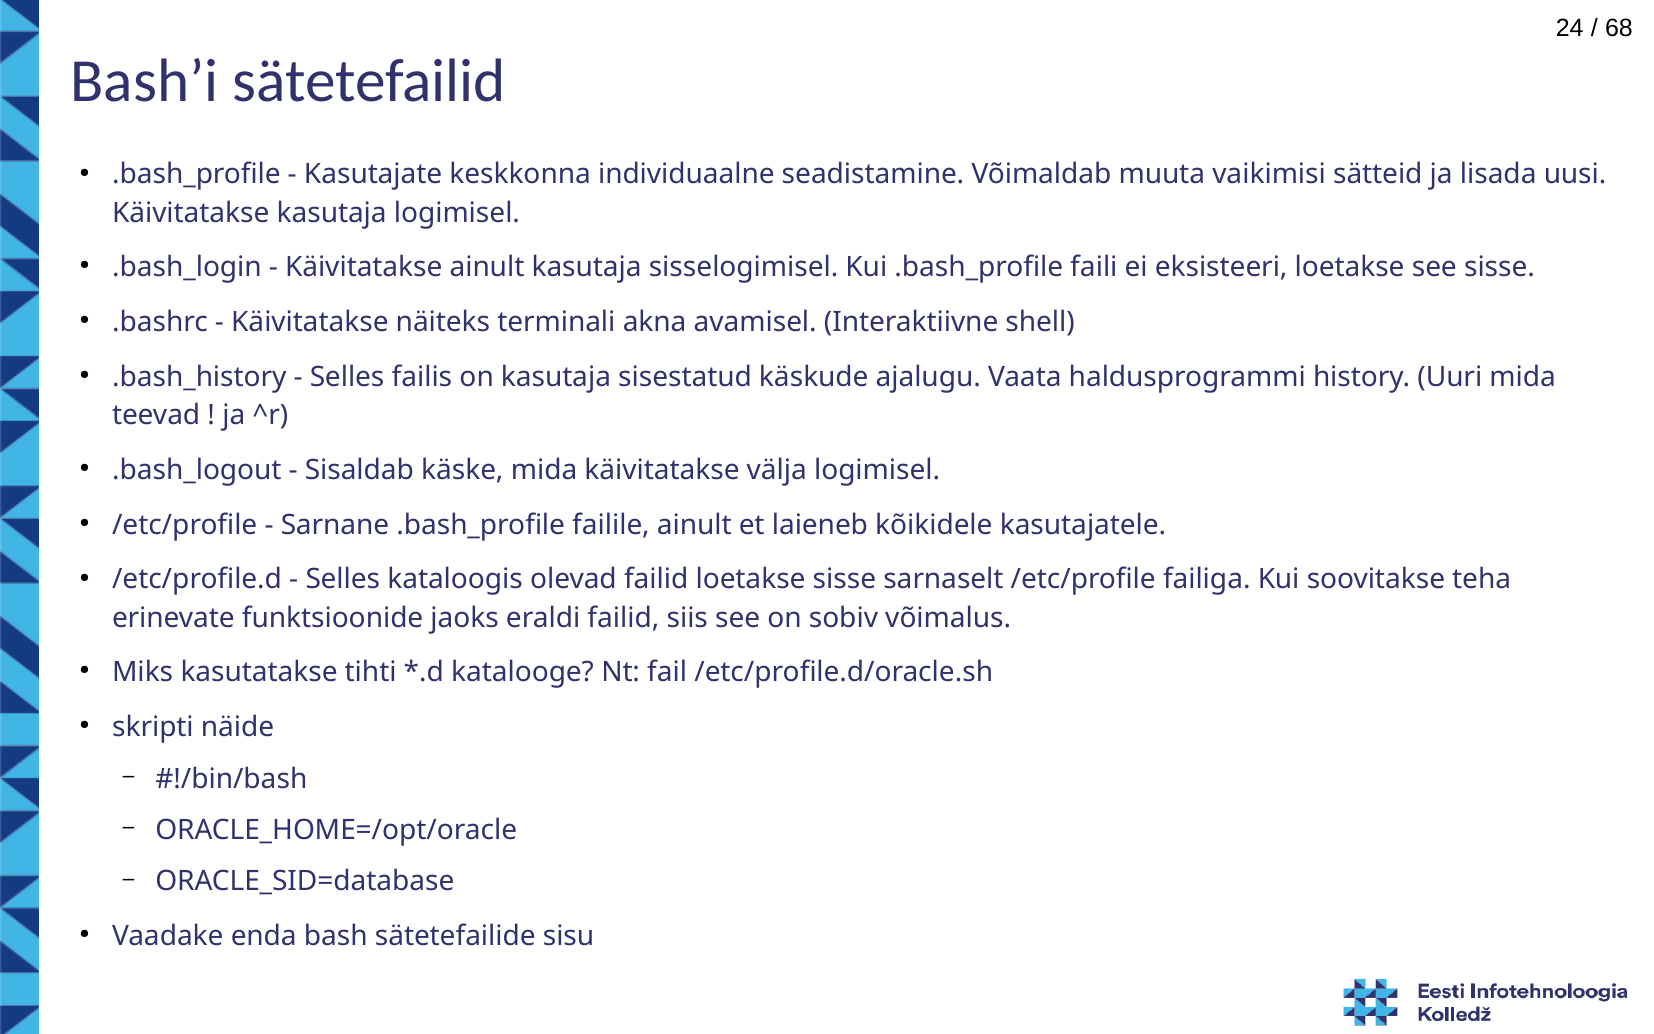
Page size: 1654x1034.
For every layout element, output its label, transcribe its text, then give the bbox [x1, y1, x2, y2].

title Bash’i sätetefailid [70, 41, 1630, 130]
list .bash_profile - Kasutajate keskkonna individuaalne seadistamine. Võimaldab muuta vaikimisi sätteid ja lisada uusi. Käivitatakse kasutaja logimisel. .bash_login - Käivitatakse ainult kasutaja sisselogimisel. Kui .bash_profile faili ei eksisteeri, loetakse see sisse. .bashrc - Käivitatakse näiteks terminali akna avamisel. (Interaktiivne shell) .bash_history - Selles failis on kasutaja sisestatud käskude ajalugu. Vaata haldusprogrammi history. (Uuri mida teevad ! ja ^r) .bash_logout - Sisaldab käske, mida käivitatakse välja logimisel. /etc/profile - Sarnane .bash_profile failile, ainult et laieneb kõikidele kasutajatele. /etc/profile.d - Selles kataloogis olevad failid loetakse sisse sarnaselt /etc/profile failiga. Kui soovitakse teha erinevate funktsioonide jaoks eraldi failid, siis see on sobiv võimalus. Miks kasutatakse tihti *.d katalooge? Nt: fail /etc/profile.d/oracle.sh skripti näide #!/bin/bash ORACLE_HOME=/opt/oracle ORACLE_SID=database Vaadake enda bash sätetefailide sisu [68, 153, 1630, 957]
